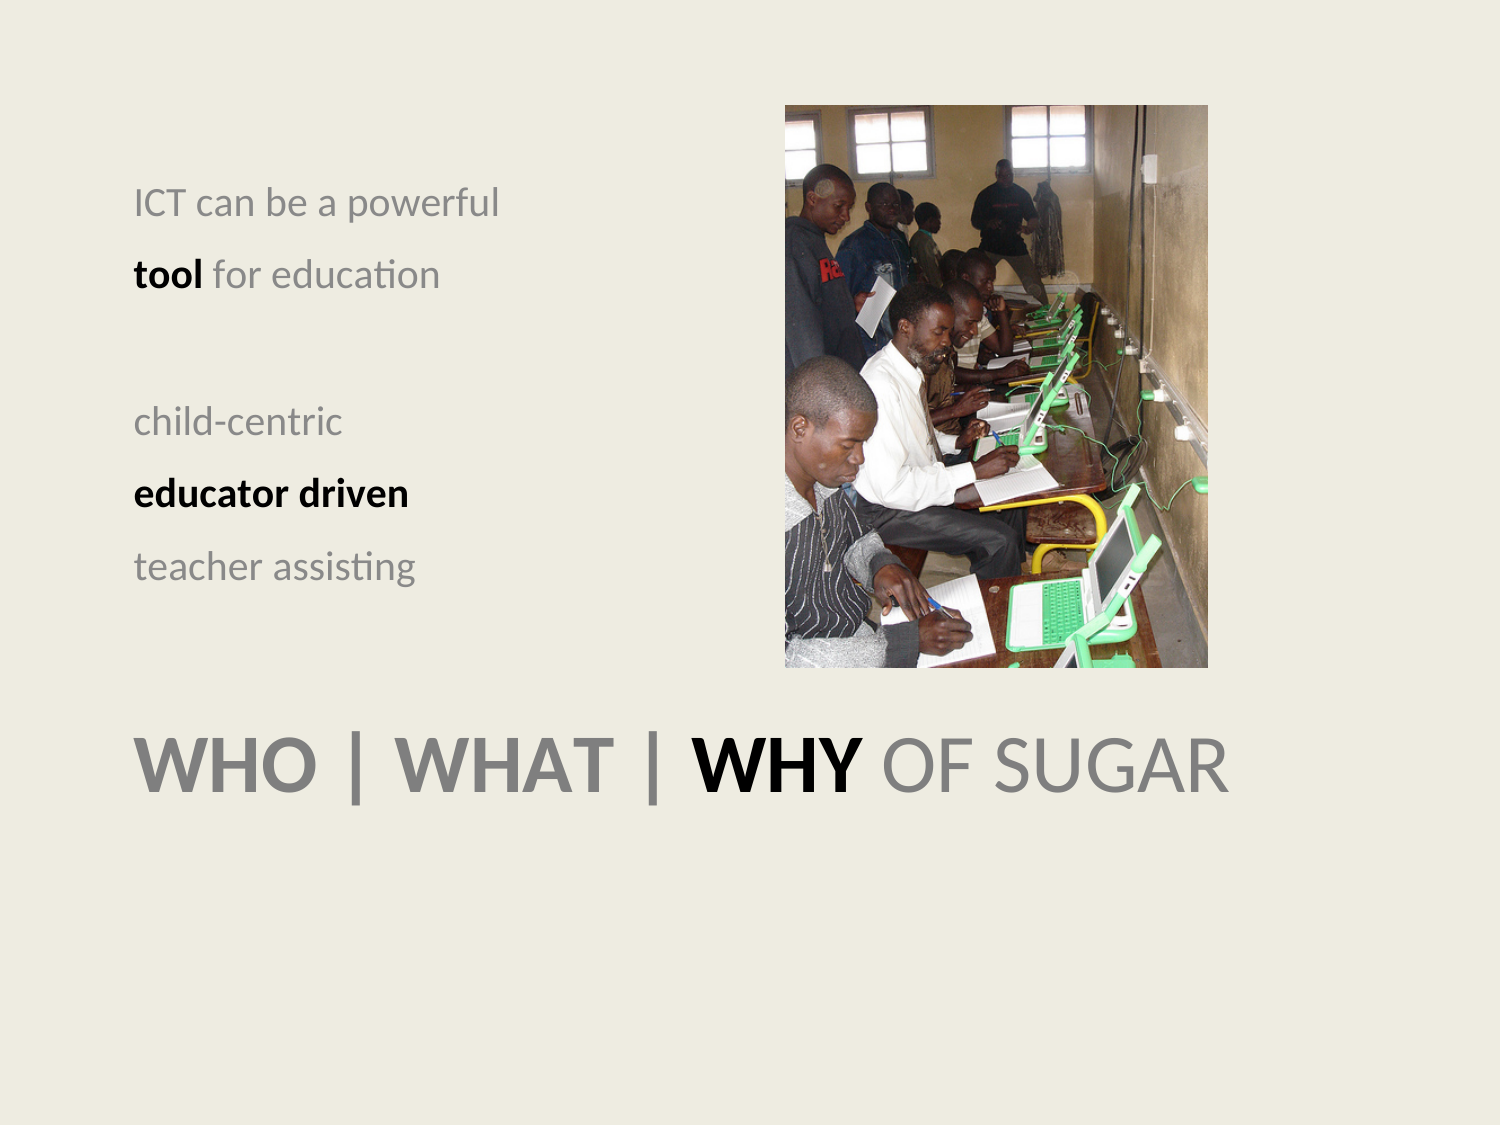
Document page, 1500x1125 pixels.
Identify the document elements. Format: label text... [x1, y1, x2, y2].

title WHO | WHAT | WHY OF SUGAR [118, 723, 1394, 947]
list ICT can be a powerful tool for education child-centric educator driven teacher assisting [118, 105, 1394, 723]
picture [785, 105, 1208, 668]
